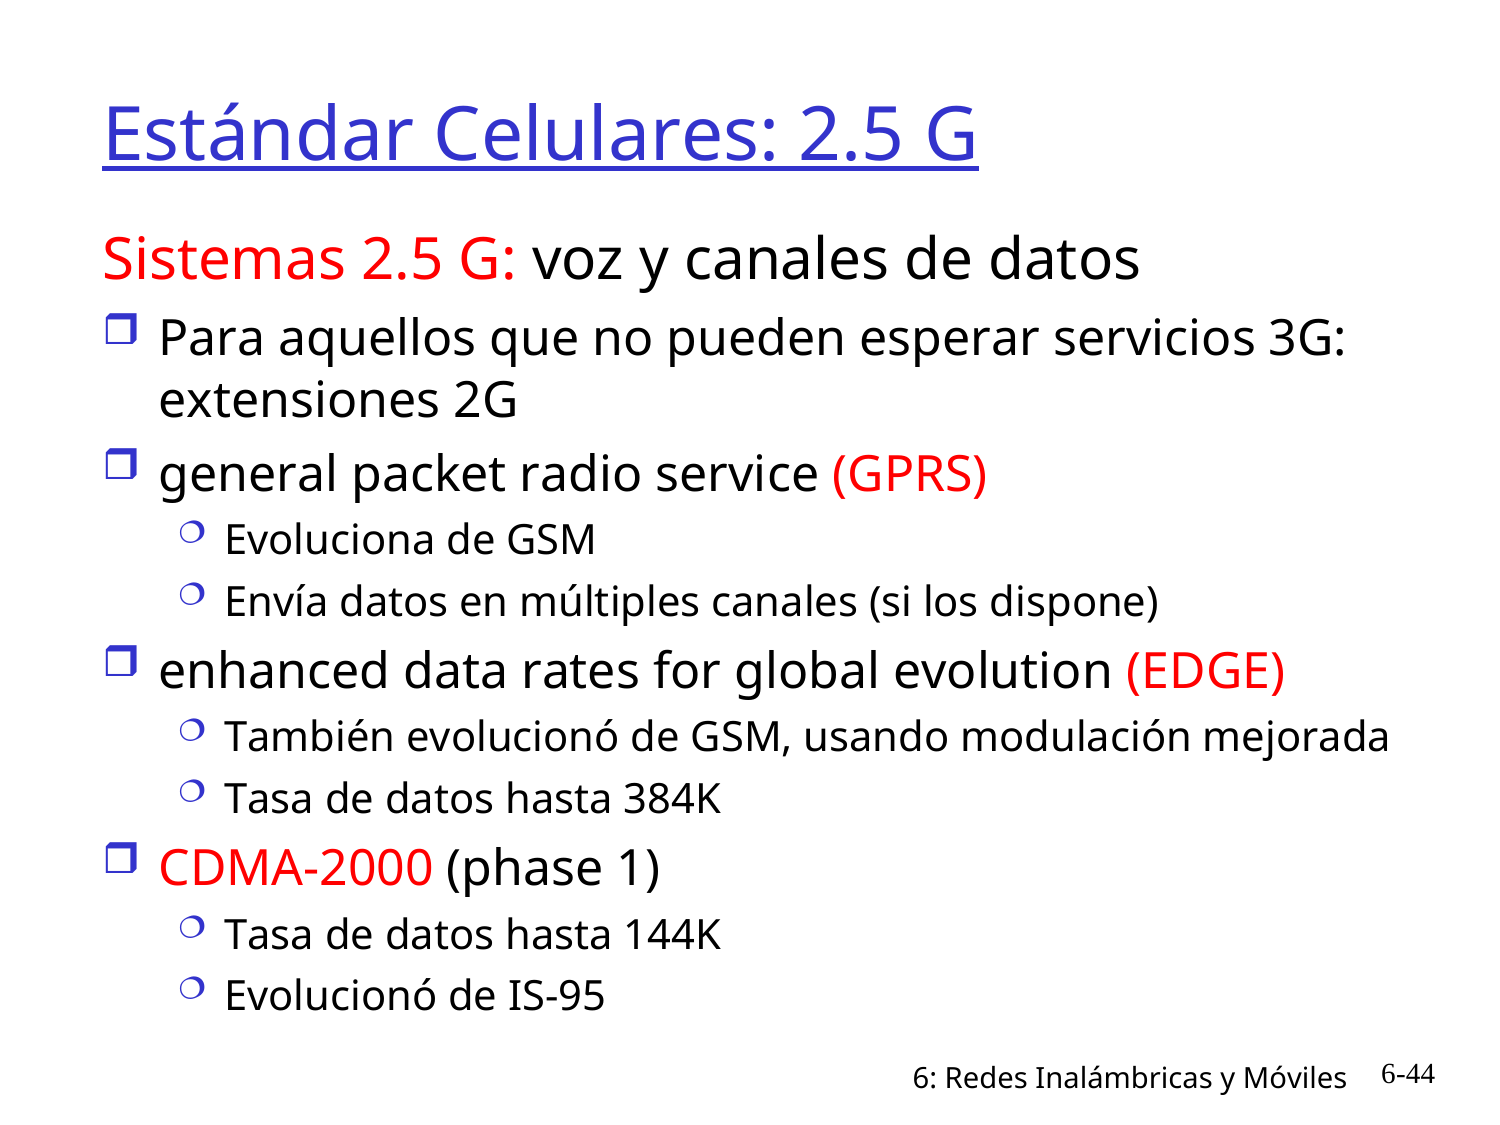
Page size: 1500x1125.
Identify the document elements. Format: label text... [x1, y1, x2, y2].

title Estándar Celulares: 2.5 G [87, 36, 1363, 215]
list Sistemas 2.5 G: voz y canales de datos Para aquellos que no pueden esperar servicios 3G: extensiones 2G general packet radio service (GPRS) Evoluciona de GSM Envía datos en múltiples canales (si los dispone) enhanced data rates for global evolution (EDGE) También evolucionó de GSM, usando modulación mejorada Tasa de datos hasta 384K CDMA-2000 (phase 1) Tasa de datos hasta 144K Evolucionó de IS-95 [87, 215, 1474, 978]
